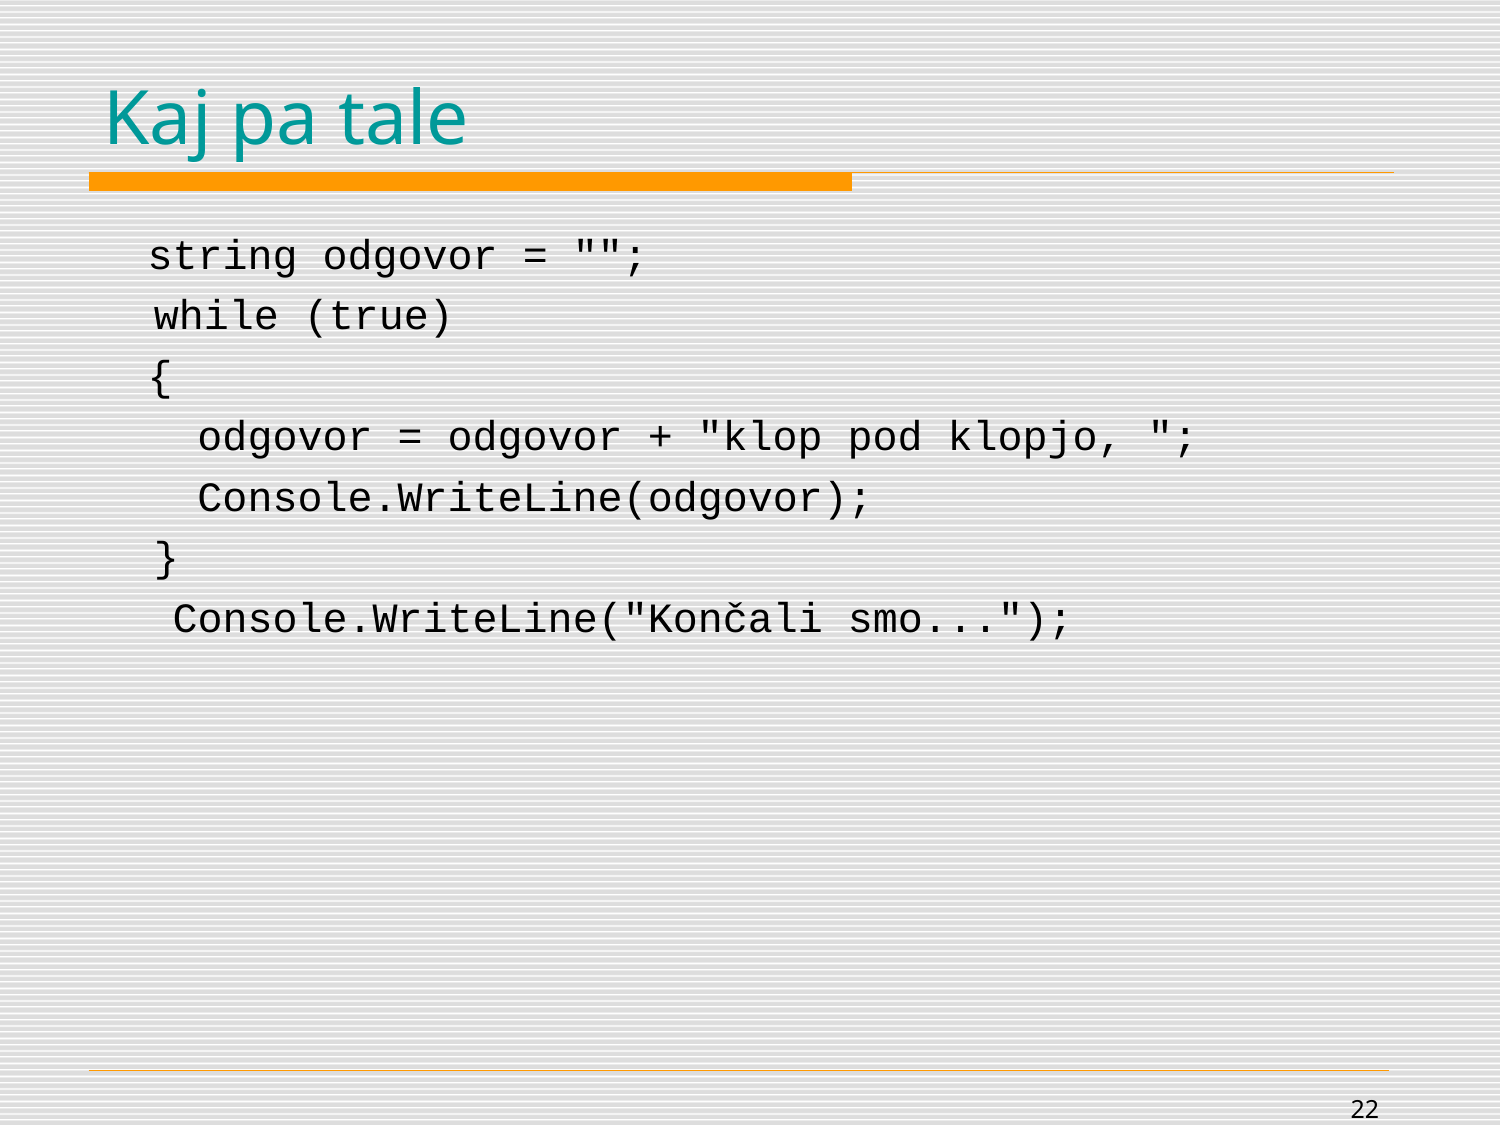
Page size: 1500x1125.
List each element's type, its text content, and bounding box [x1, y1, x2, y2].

title Kaj pa tale [88, 54, 1401, 167]
list string odgovor = ""; while (true) { odgovor = odgovor + "klop pod klopjo, "; Console.WriteLine(odgovor); } Console.WriteLine("Končali smo..."); [82, 219, 1365, 728]
text_box <number> [1068, 1085, 1394, 1125]
picture [0, 0, 1500, 1125]
